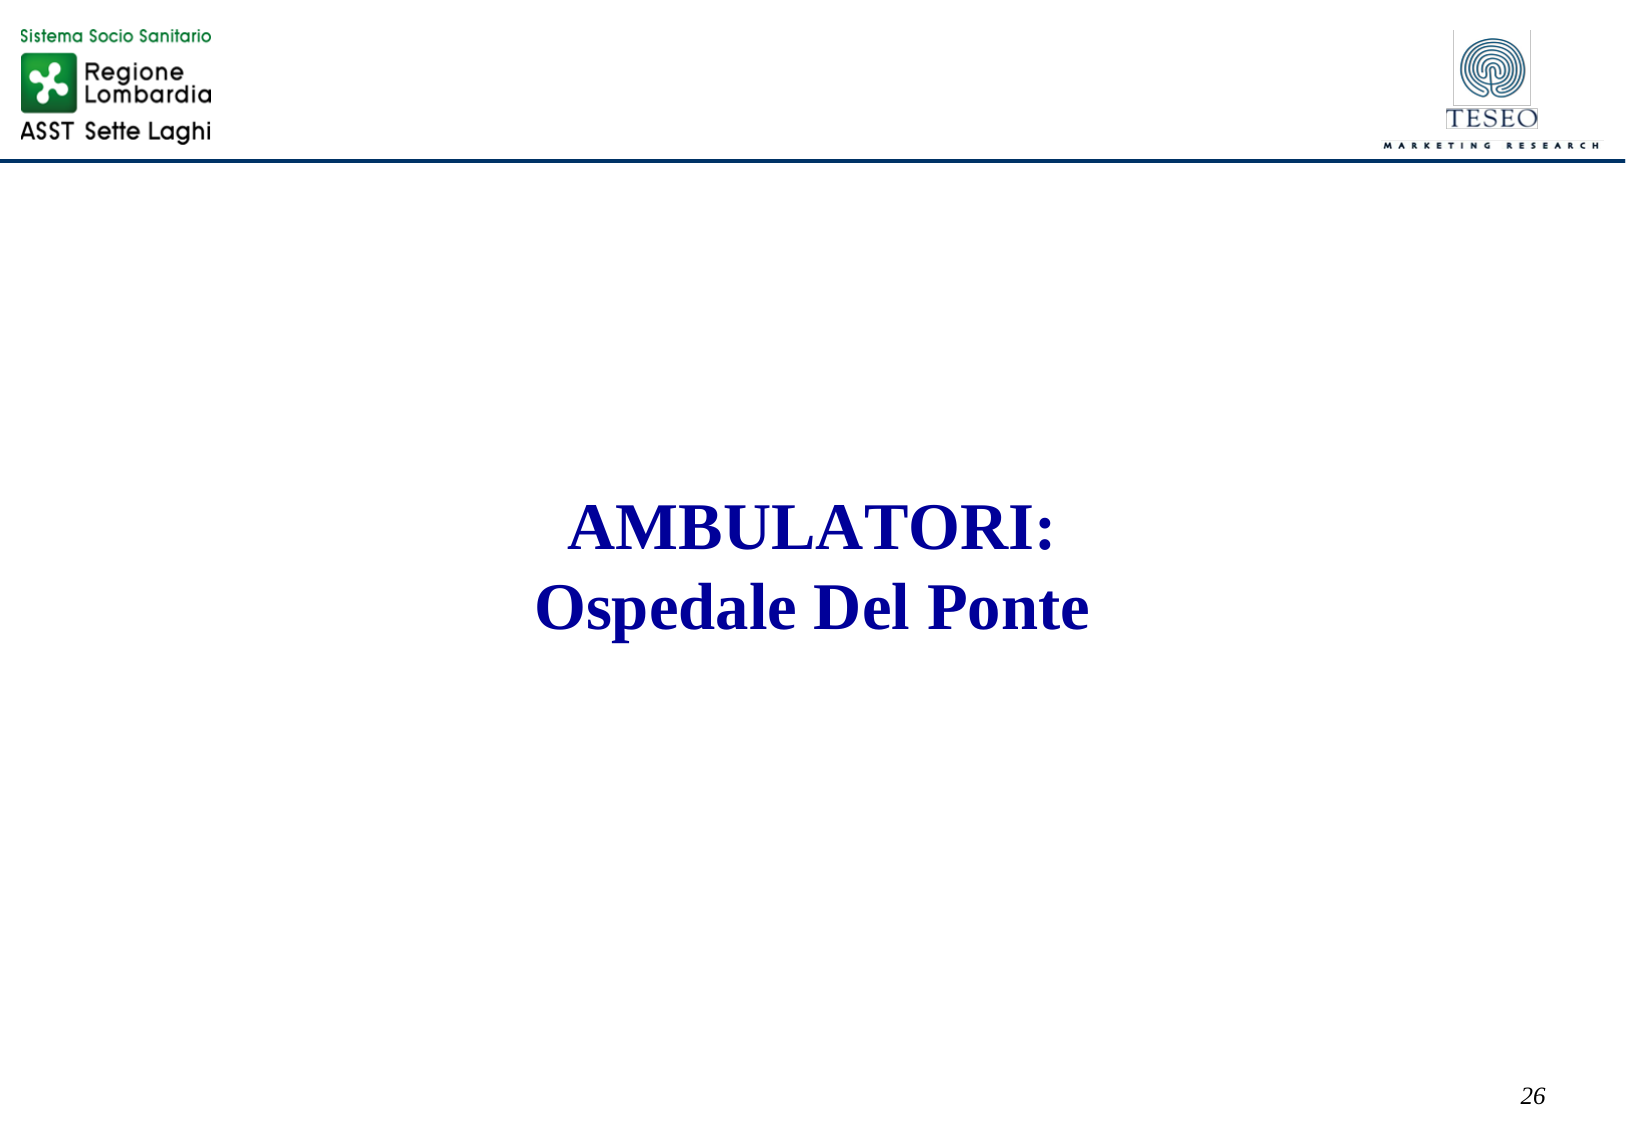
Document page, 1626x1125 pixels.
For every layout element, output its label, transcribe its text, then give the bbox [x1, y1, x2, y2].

picture [21, 26, 211, 148]
picture [1381, 30, 1604, 149]
text_box AMBULATORI: Ospedale Del Ponte [121, 469, 1504, 657]
